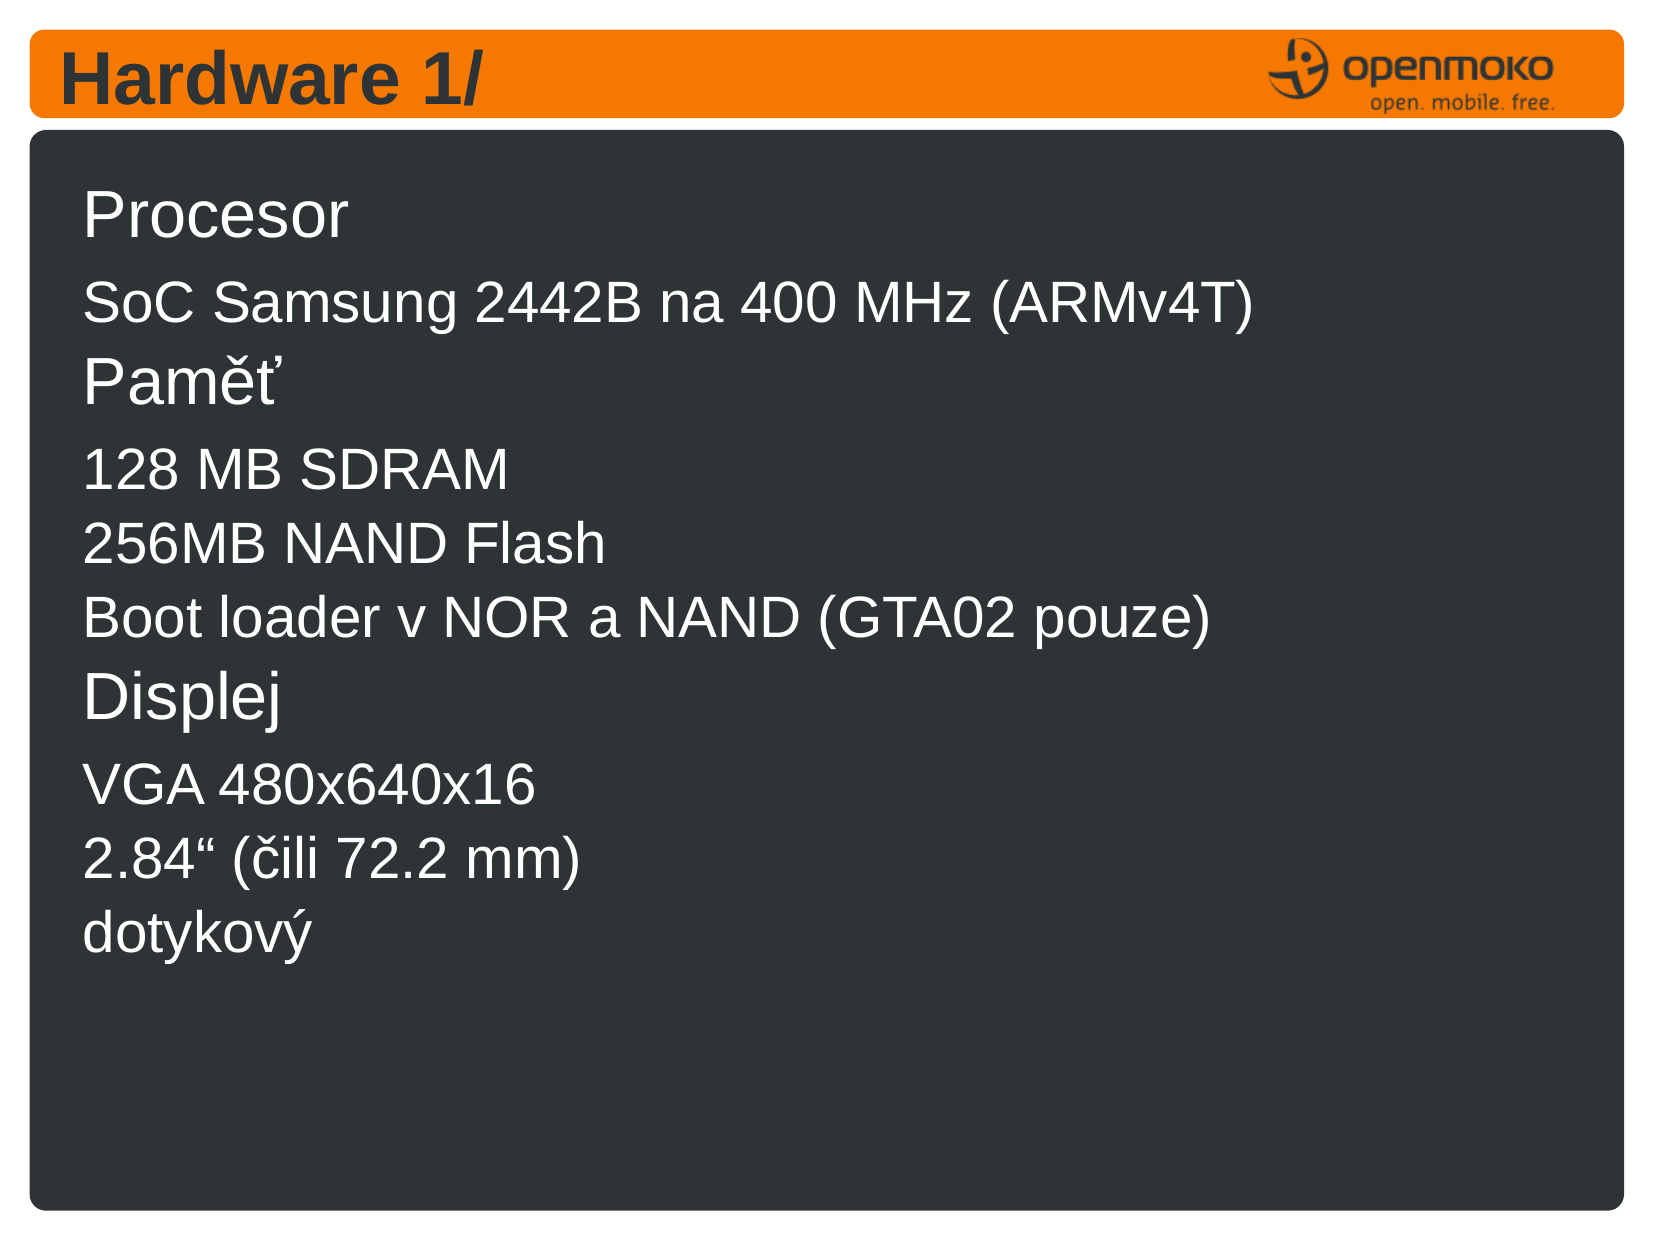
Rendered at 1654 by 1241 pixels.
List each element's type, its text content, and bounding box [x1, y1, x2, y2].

title Hardware 1/ [59, 29, 1361, 128]
picture [1361, 38, 1554, 114]
list Procesor SoC Samsung 2442B na 400 MHz (ARMv4T) Paměť 128 MB SDRAM 256MB NAND Flash Boot loader v NOR a NAND (GTA02 pouze) Displej VGA 480x640x16 2.84“ (čili 72.2 mm) dotykový [82, 177, 1571, 1182]
